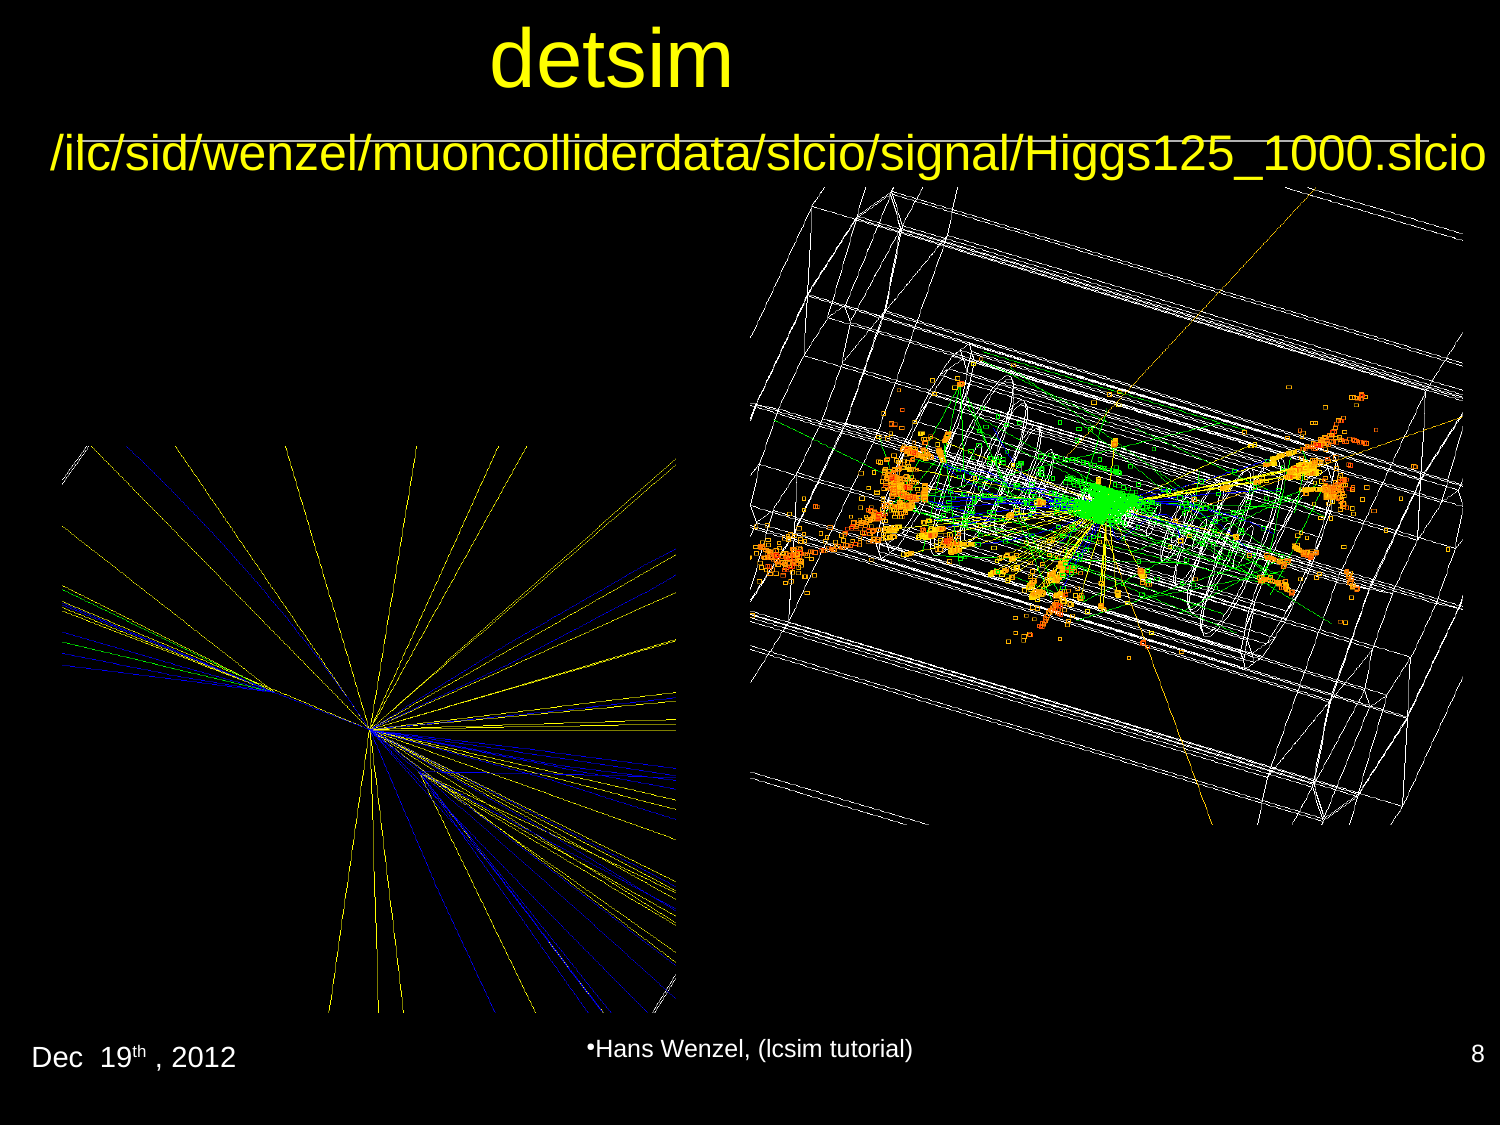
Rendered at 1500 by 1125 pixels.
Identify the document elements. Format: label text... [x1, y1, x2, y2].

title /ilc/sid/wenzel/muoncolliderdata/slcio/signal/Higgs125_1000.slcio [37, 52, 1500, 226]
picture [750, 226, 1463, 826]
picture [62, 446, 676, 1013]
text_box detsim [475, 4, 751, 113]
